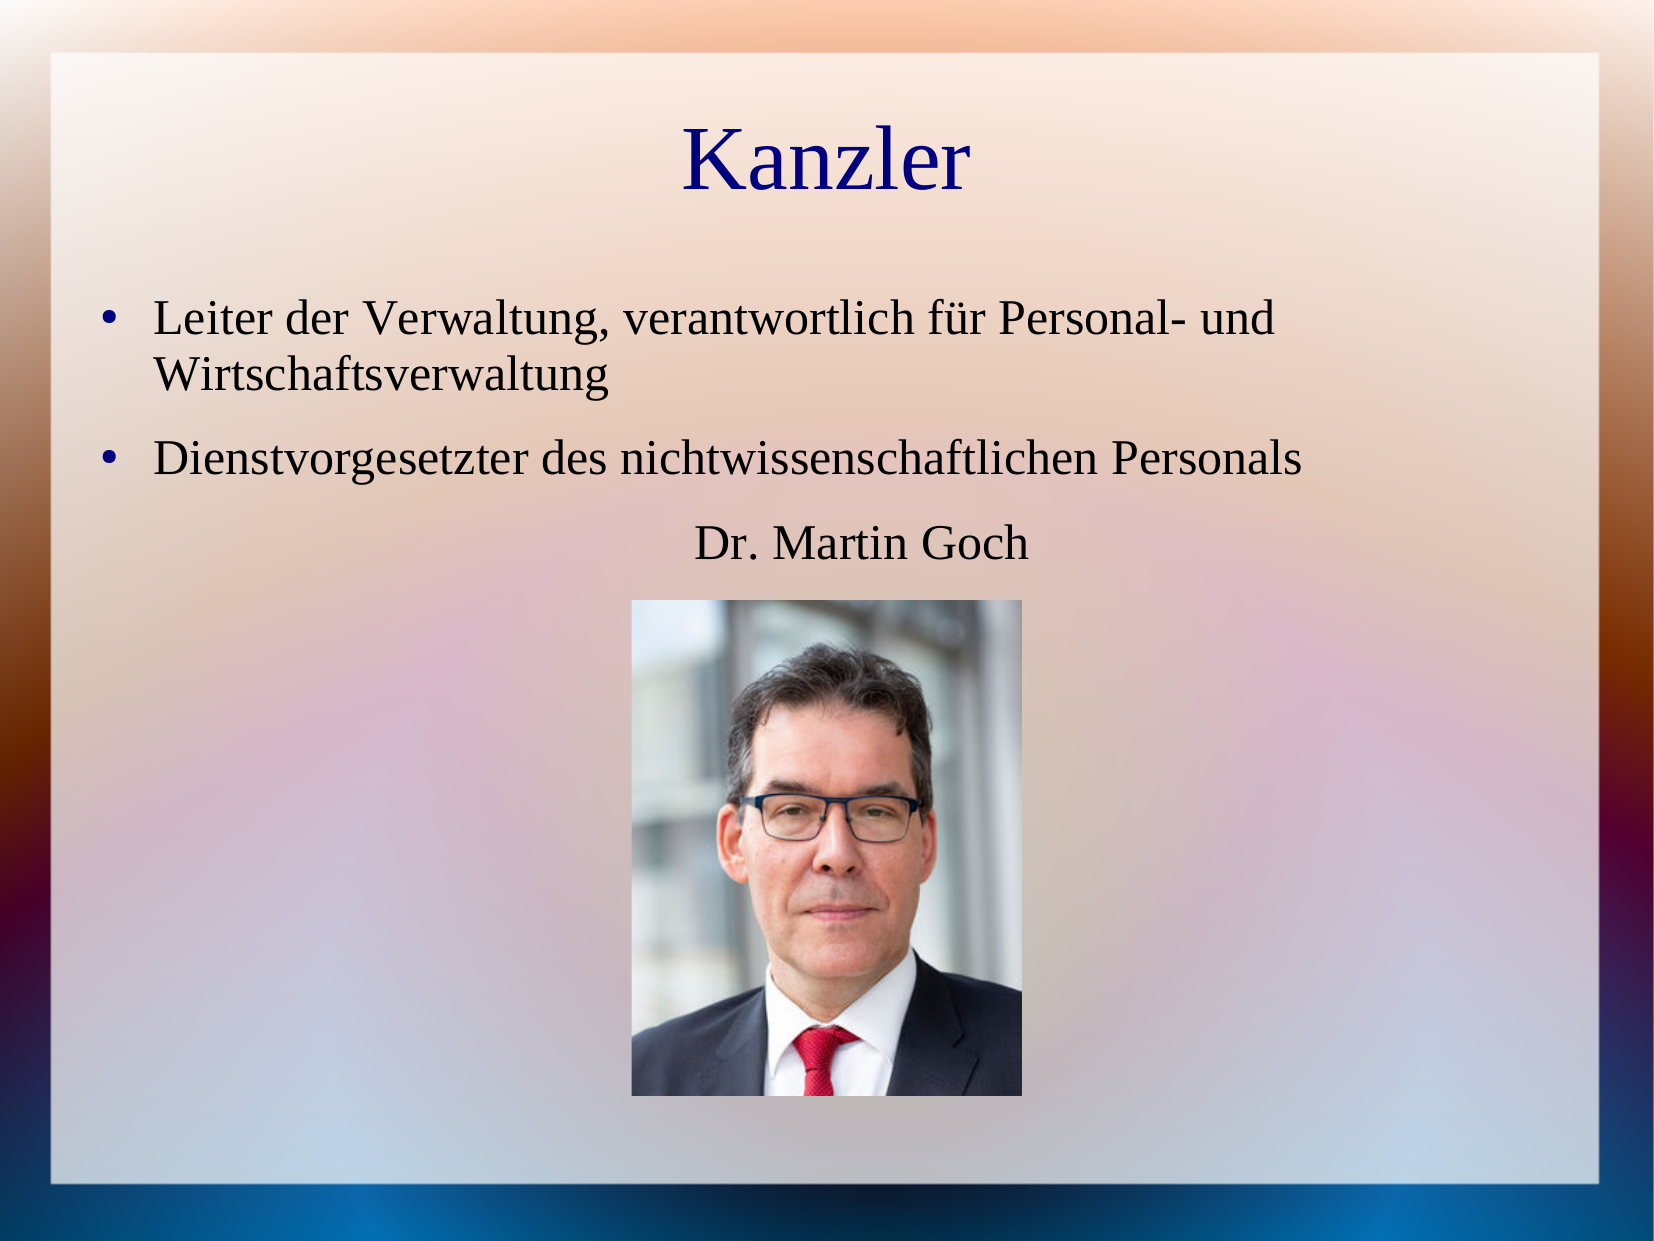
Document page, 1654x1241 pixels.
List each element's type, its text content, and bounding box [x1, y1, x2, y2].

title Kanzler [82, 55, 1571, 263]
picture [0, 0, 1654, 1241]
list Leiter der Verwaltung, verantwortlich für Personal- und Wirtschaftsverwaltung Dienstvorgesetzter des nichtwissenschaftlichen Personals Dr. Martin Goch [82, 290, 1571, 1034]
